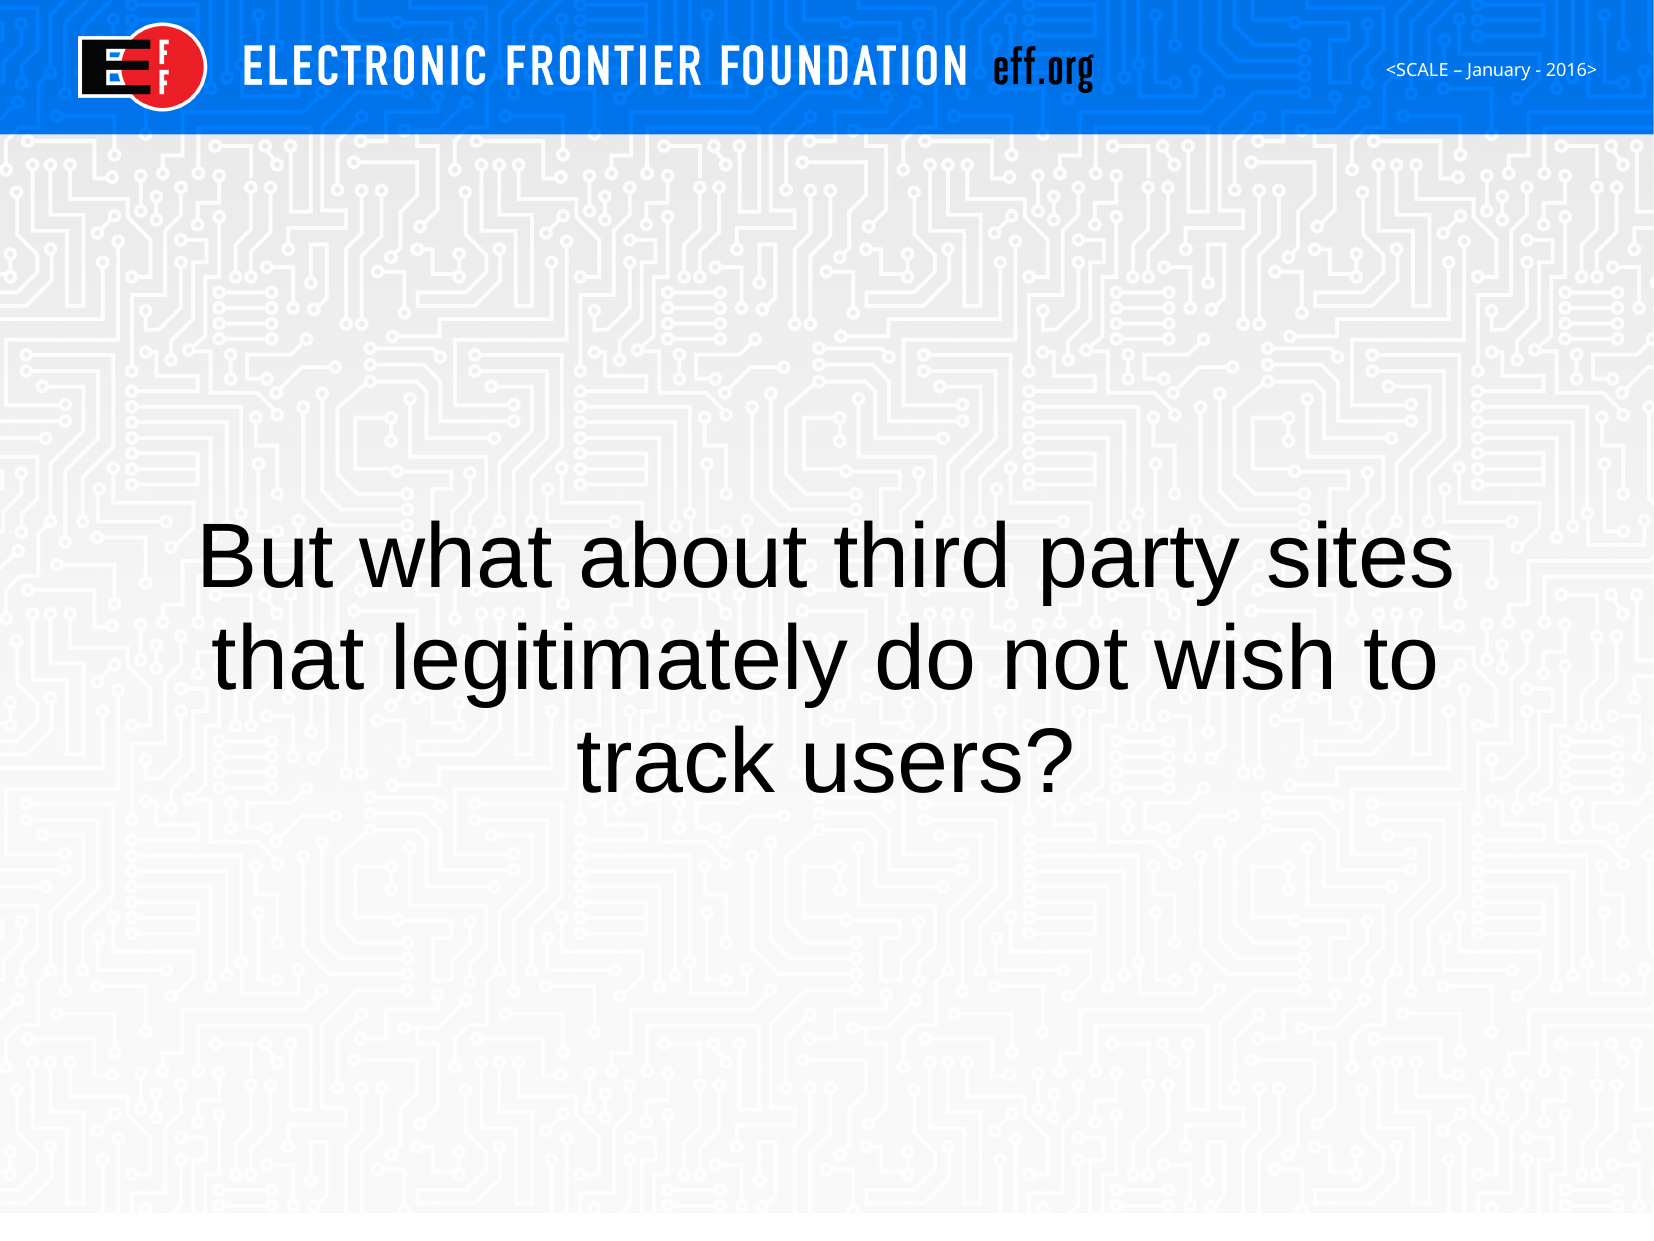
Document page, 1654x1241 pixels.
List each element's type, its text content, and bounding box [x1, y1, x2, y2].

subtitle But what about third party sites that legitimately do not wish to track users? [124, 179, 1530, 1138]
picture [0, 0, 1654, 1213]
